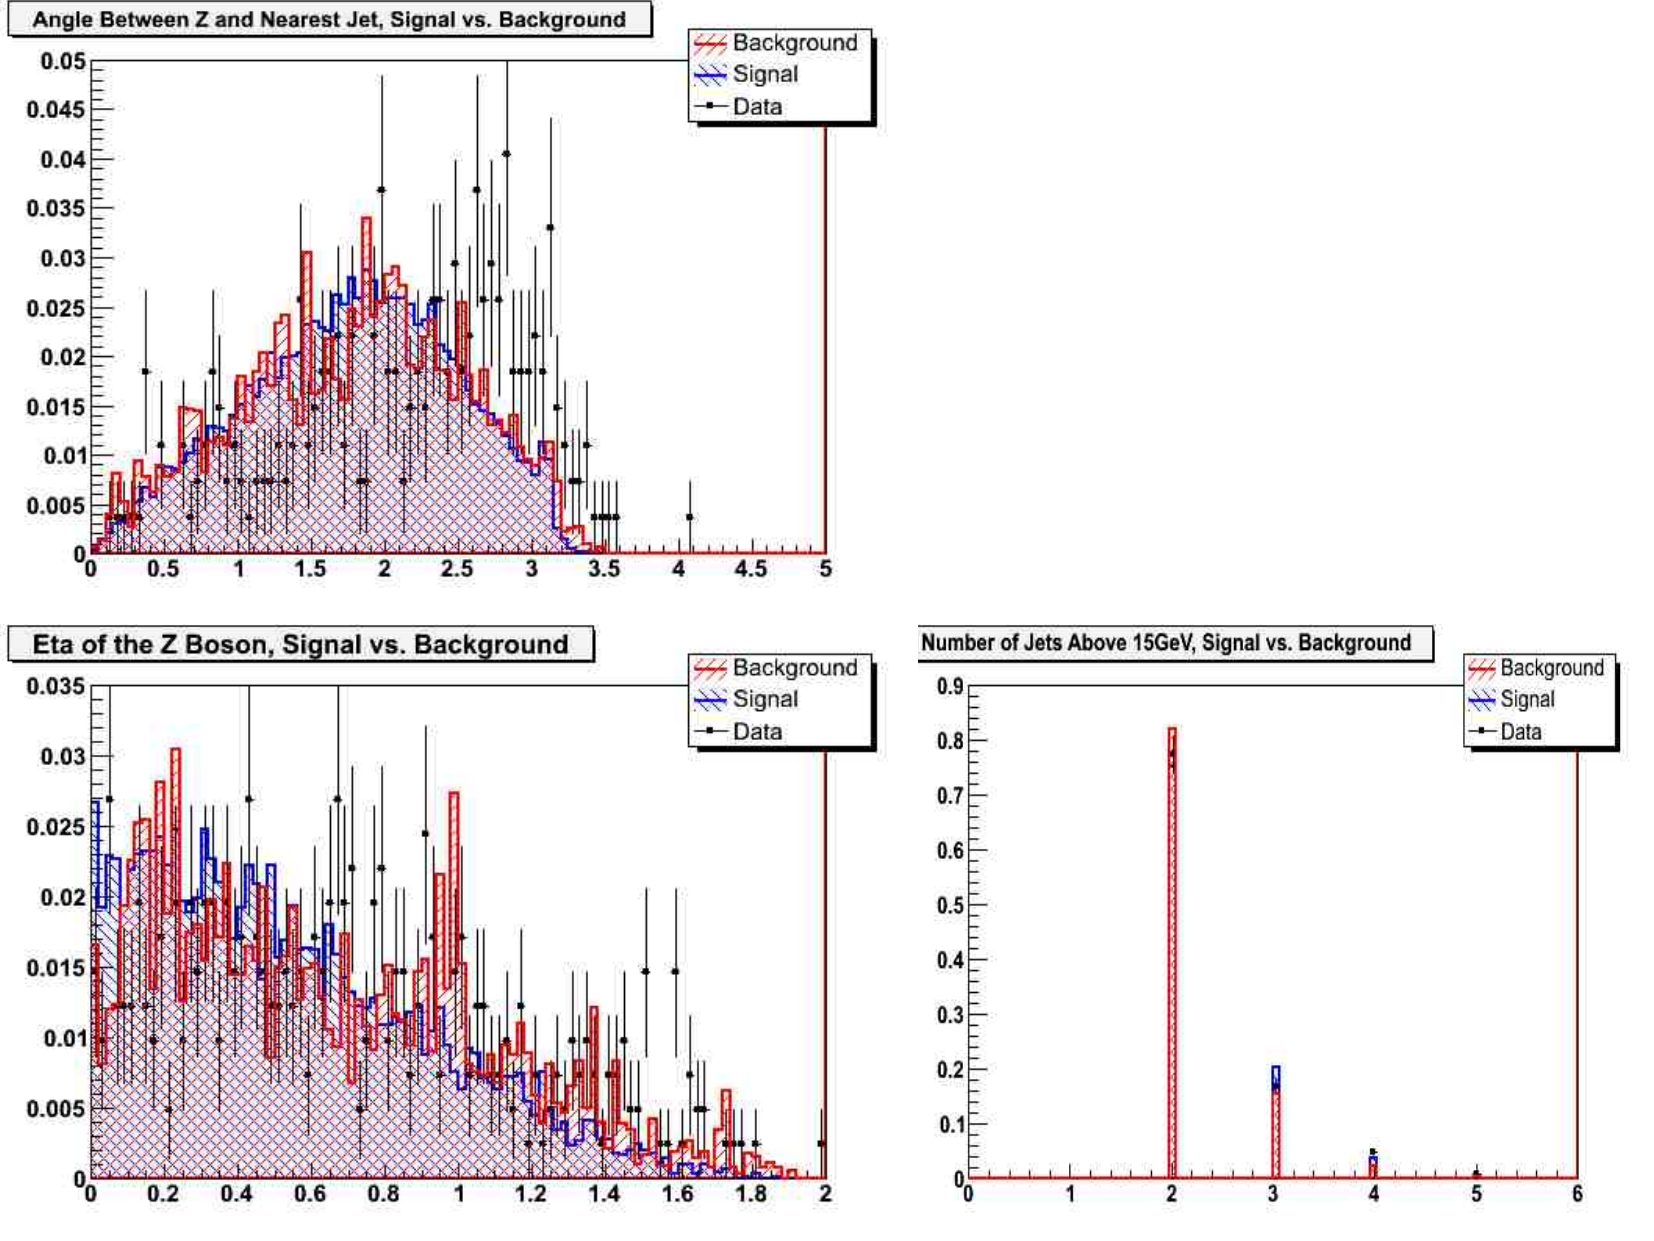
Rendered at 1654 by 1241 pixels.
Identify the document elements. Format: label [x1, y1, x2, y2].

picture [0, 0, 918, 616]
picture [0, 624, 1654, 1241]
